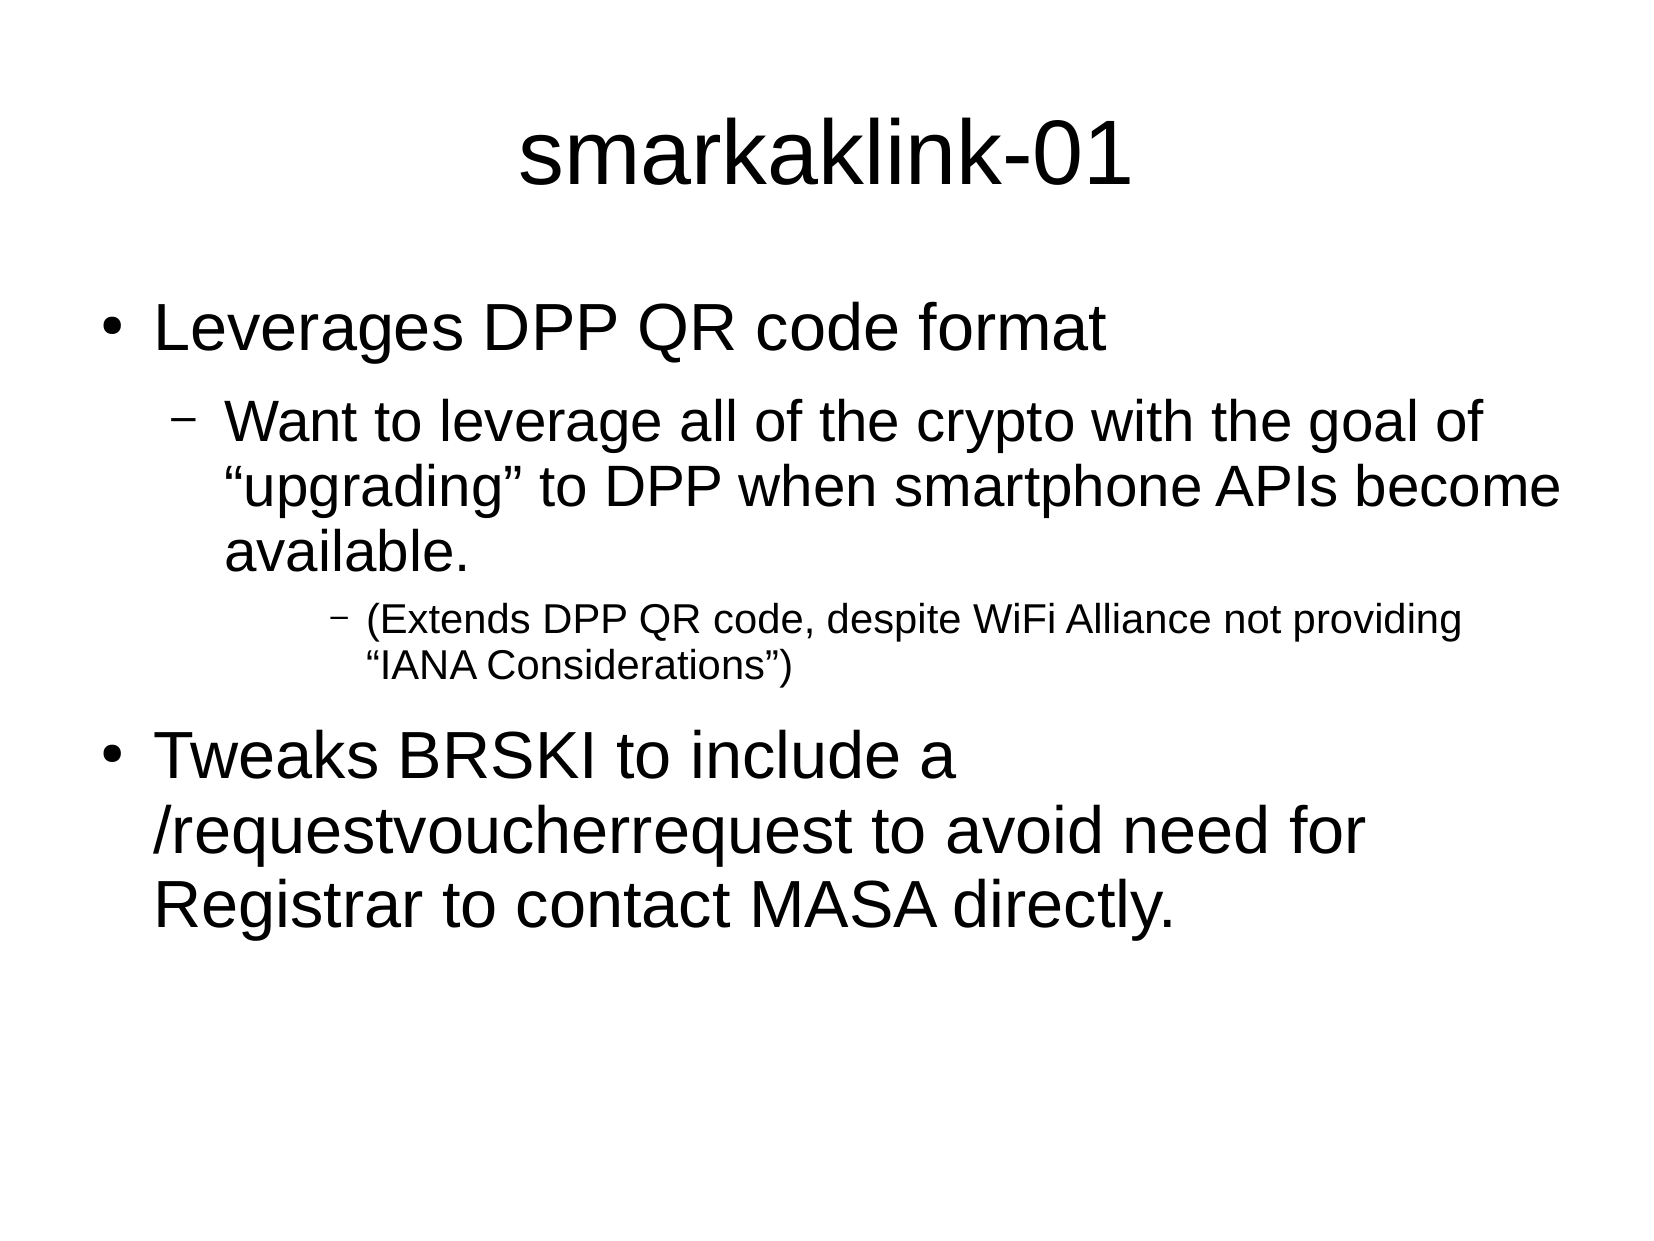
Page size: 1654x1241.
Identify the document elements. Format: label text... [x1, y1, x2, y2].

title smarkaklink-01 [82, 49, 1571, 257]
list Leverages DPP QR code format Want to leverage all of the crypto with the goal of “upgrading” to DPP when smartphone APIs become available. (Extends DPP QR code, despite WiFi Alliance not providing “IANA Considerations”) Tweaks BRSKI to include a /requestvoucherrequest to avoid need for Registrar to contact MASA directly. [82, 290, 1571, 1010]
